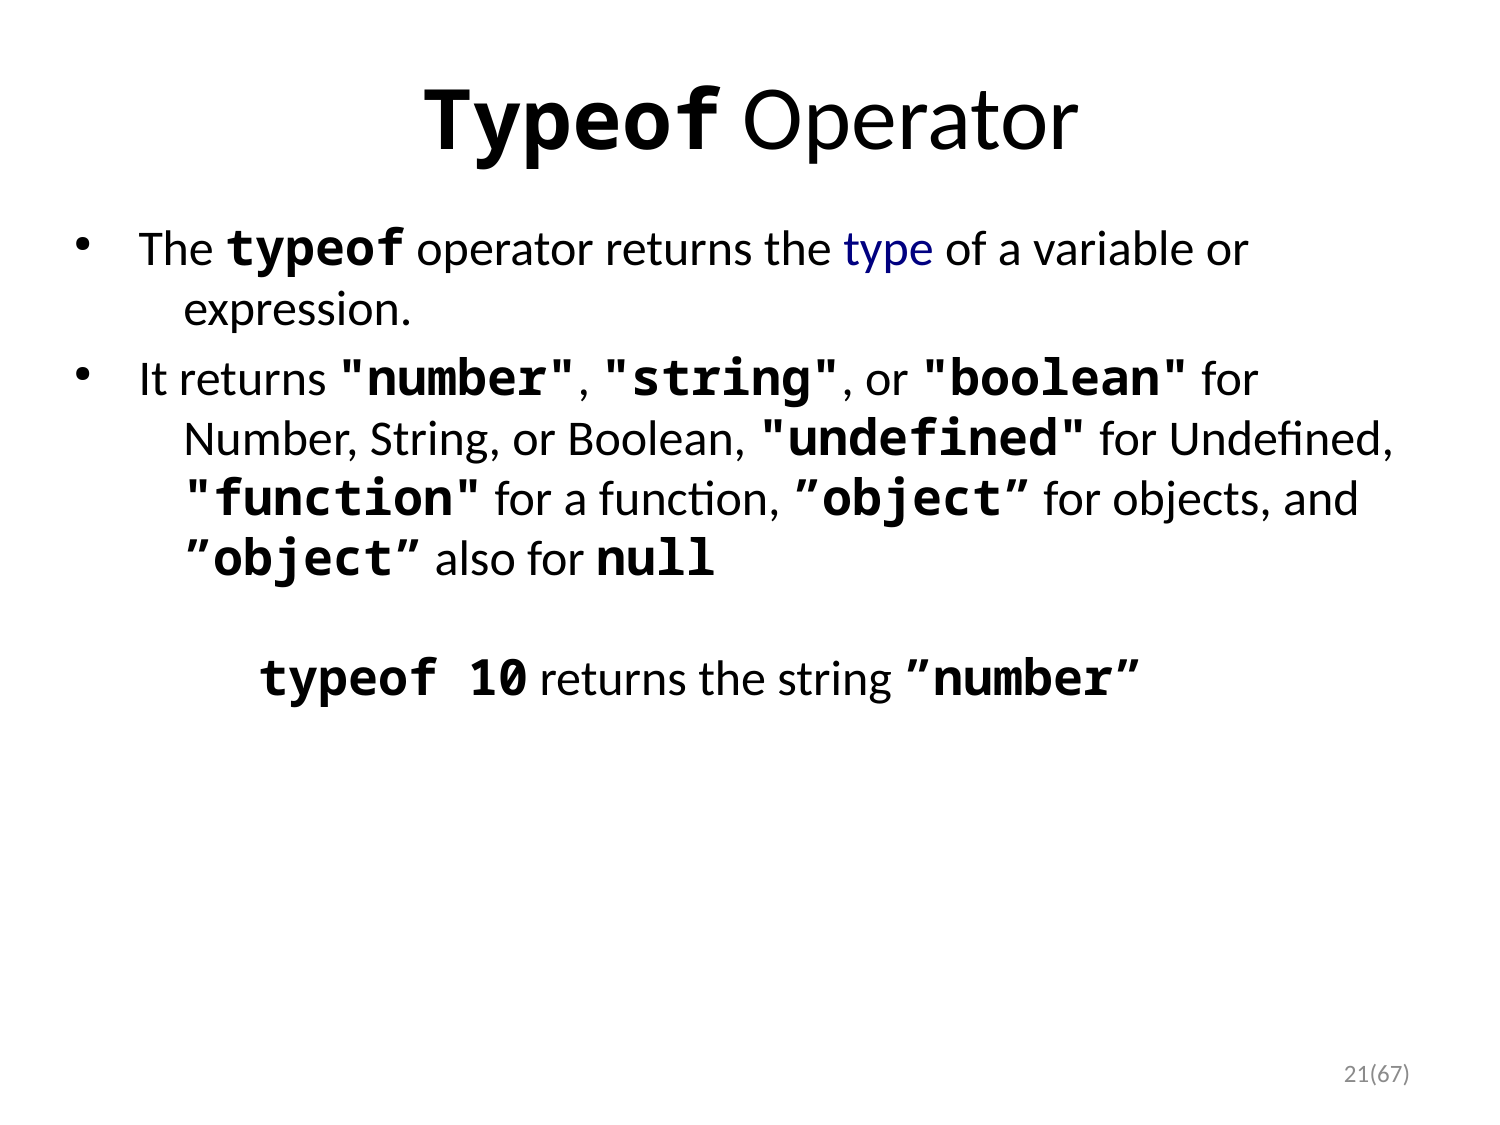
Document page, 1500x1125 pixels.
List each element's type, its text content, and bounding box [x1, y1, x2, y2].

title Typeof Operator [76, 19, 1427, 207]
list The typeof operator returns the type of a variable or expression. It returns "number", "string", or "boolean" for Number, String, or Boolean, "undefined" for Undefined, "function" for a function, ”object” for objects, and ”object” also for null typeof 10 returns the string ”number” [41, 208, 1471, 1106]
